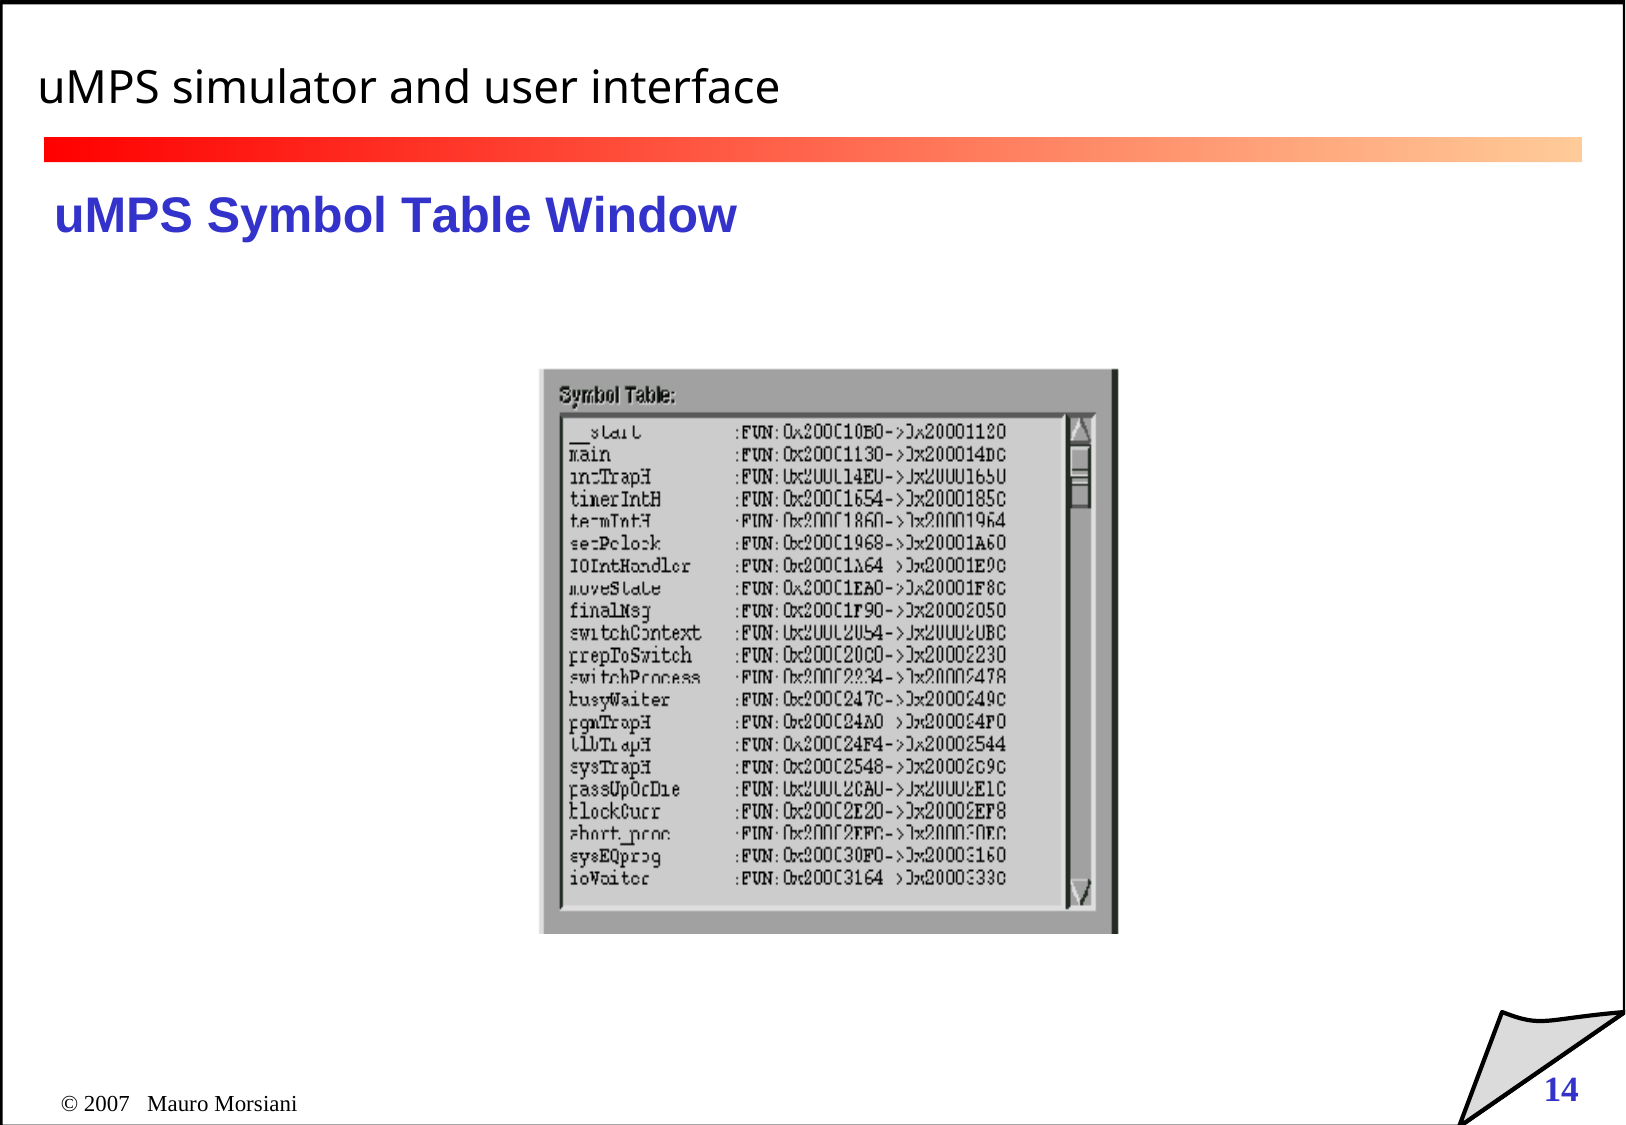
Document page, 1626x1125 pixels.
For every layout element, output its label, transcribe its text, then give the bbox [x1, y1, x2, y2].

title uMPS simulator and user interface [37, 44, 1587, 130]
picture [533, 492, 1128, 934]
list uMPS Symbol Table Window [54, 187, 1557, 492]
